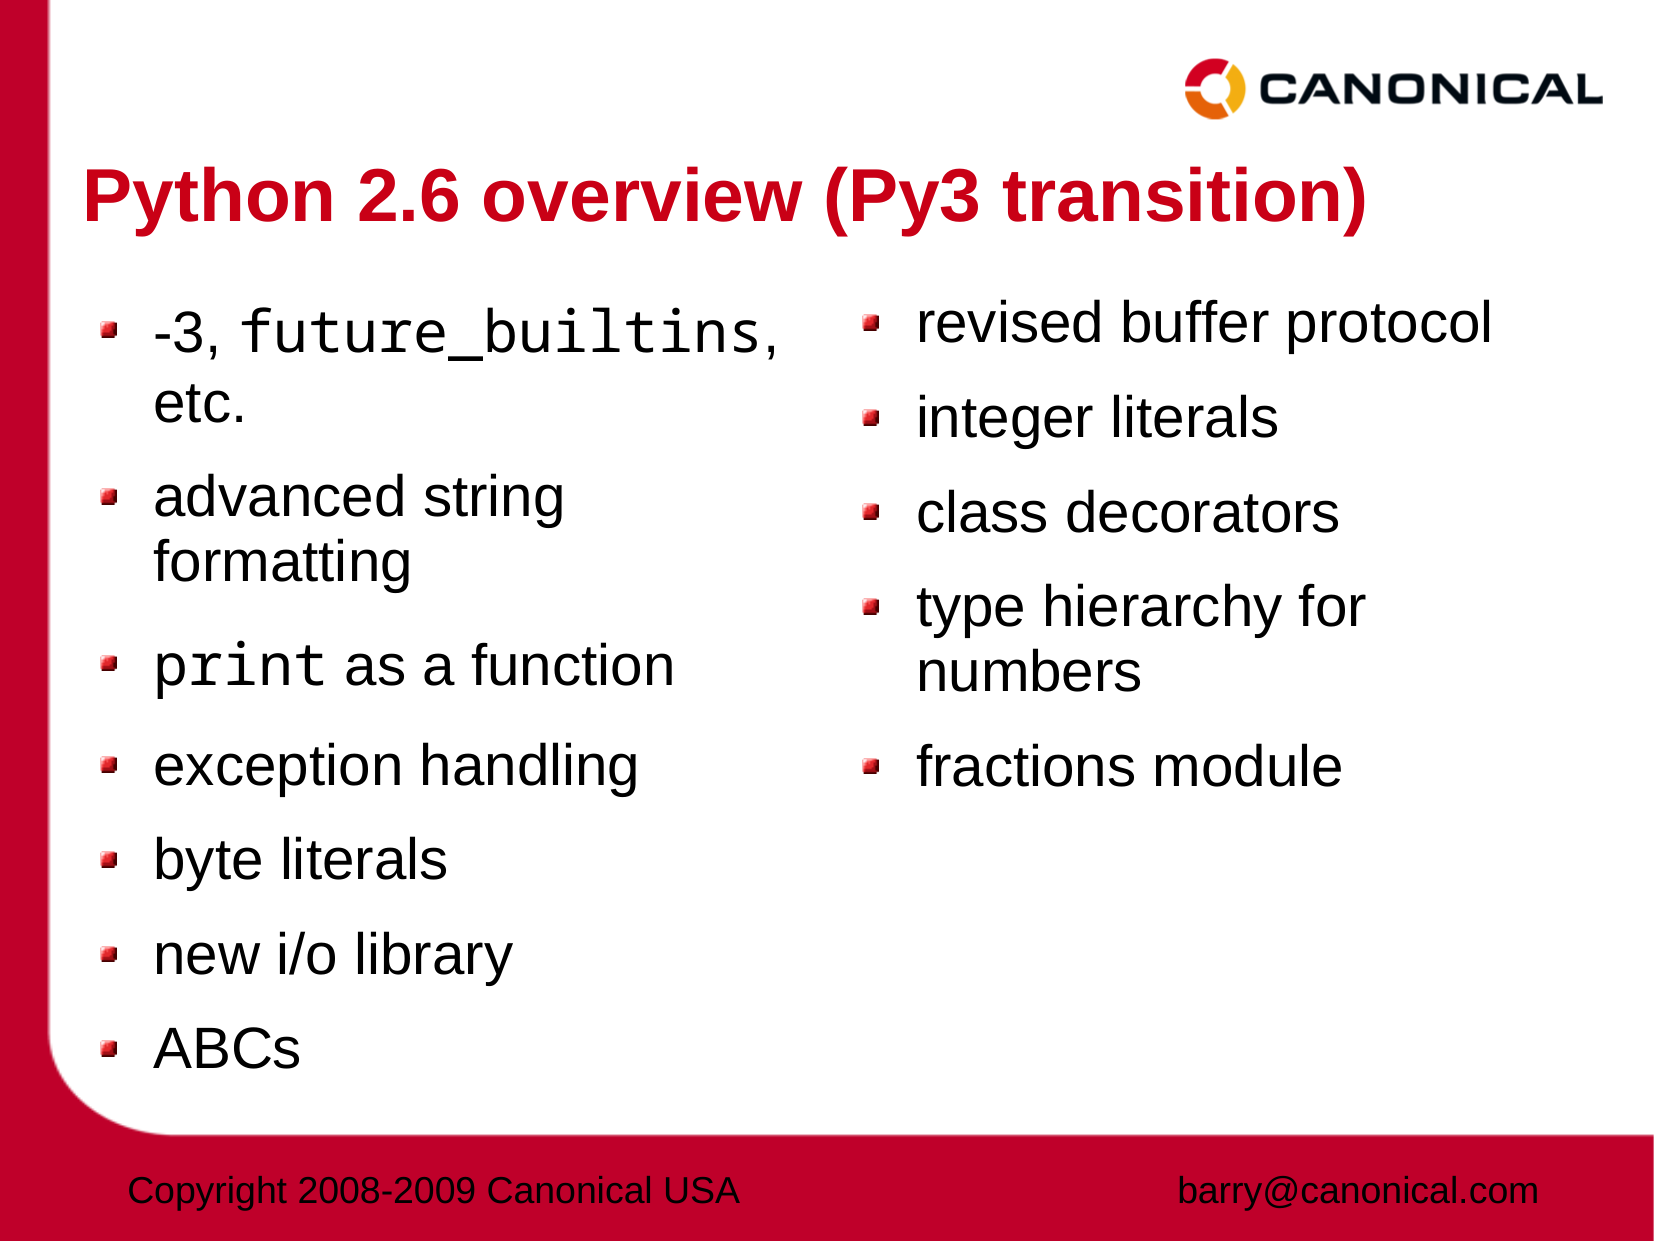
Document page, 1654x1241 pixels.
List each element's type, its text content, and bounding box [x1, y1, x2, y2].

picture [0, 0, 1654, 1241]
title Python 2.6 overview (Py3 transition) [82, 104, 1571, 287]
list -3, future_builtins, etc. advanced string formatting print as a function exception handling byte literals new i/o library ABCs [82, 290, 809, 1109]
list revised buffer protocol integer literals class decorators type hierarchy for numbers fractions module [845, 290, 1572, 1109]
